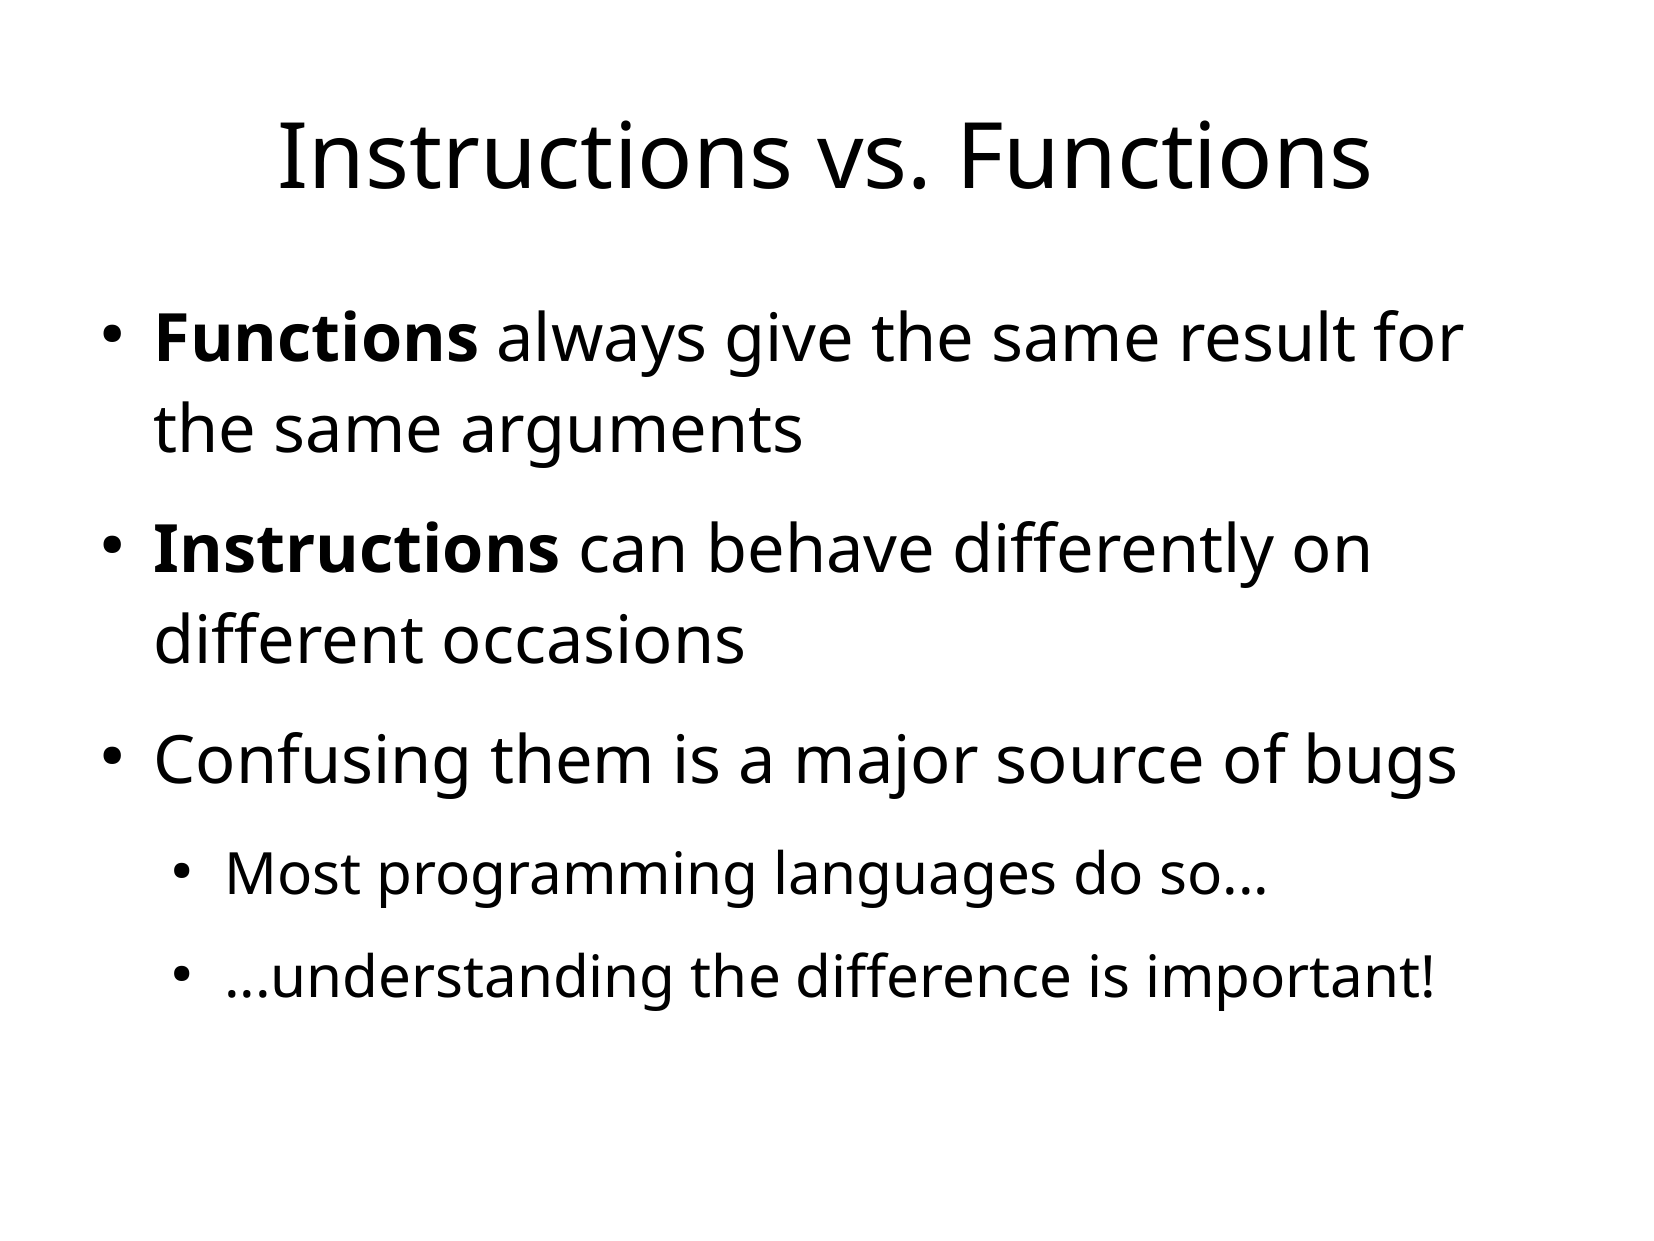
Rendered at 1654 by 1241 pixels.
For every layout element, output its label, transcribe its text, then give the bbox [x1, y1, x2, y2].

list Functions always give the same result for the same arguments Instructions can behave differently on different occasions Confusing them is a major source of bugs Most programming languages do so... ...understanding the difference is important! [82, 290, 1571, 1109]
title Instructions vs. Functions [82, 56, 1571, 250]
